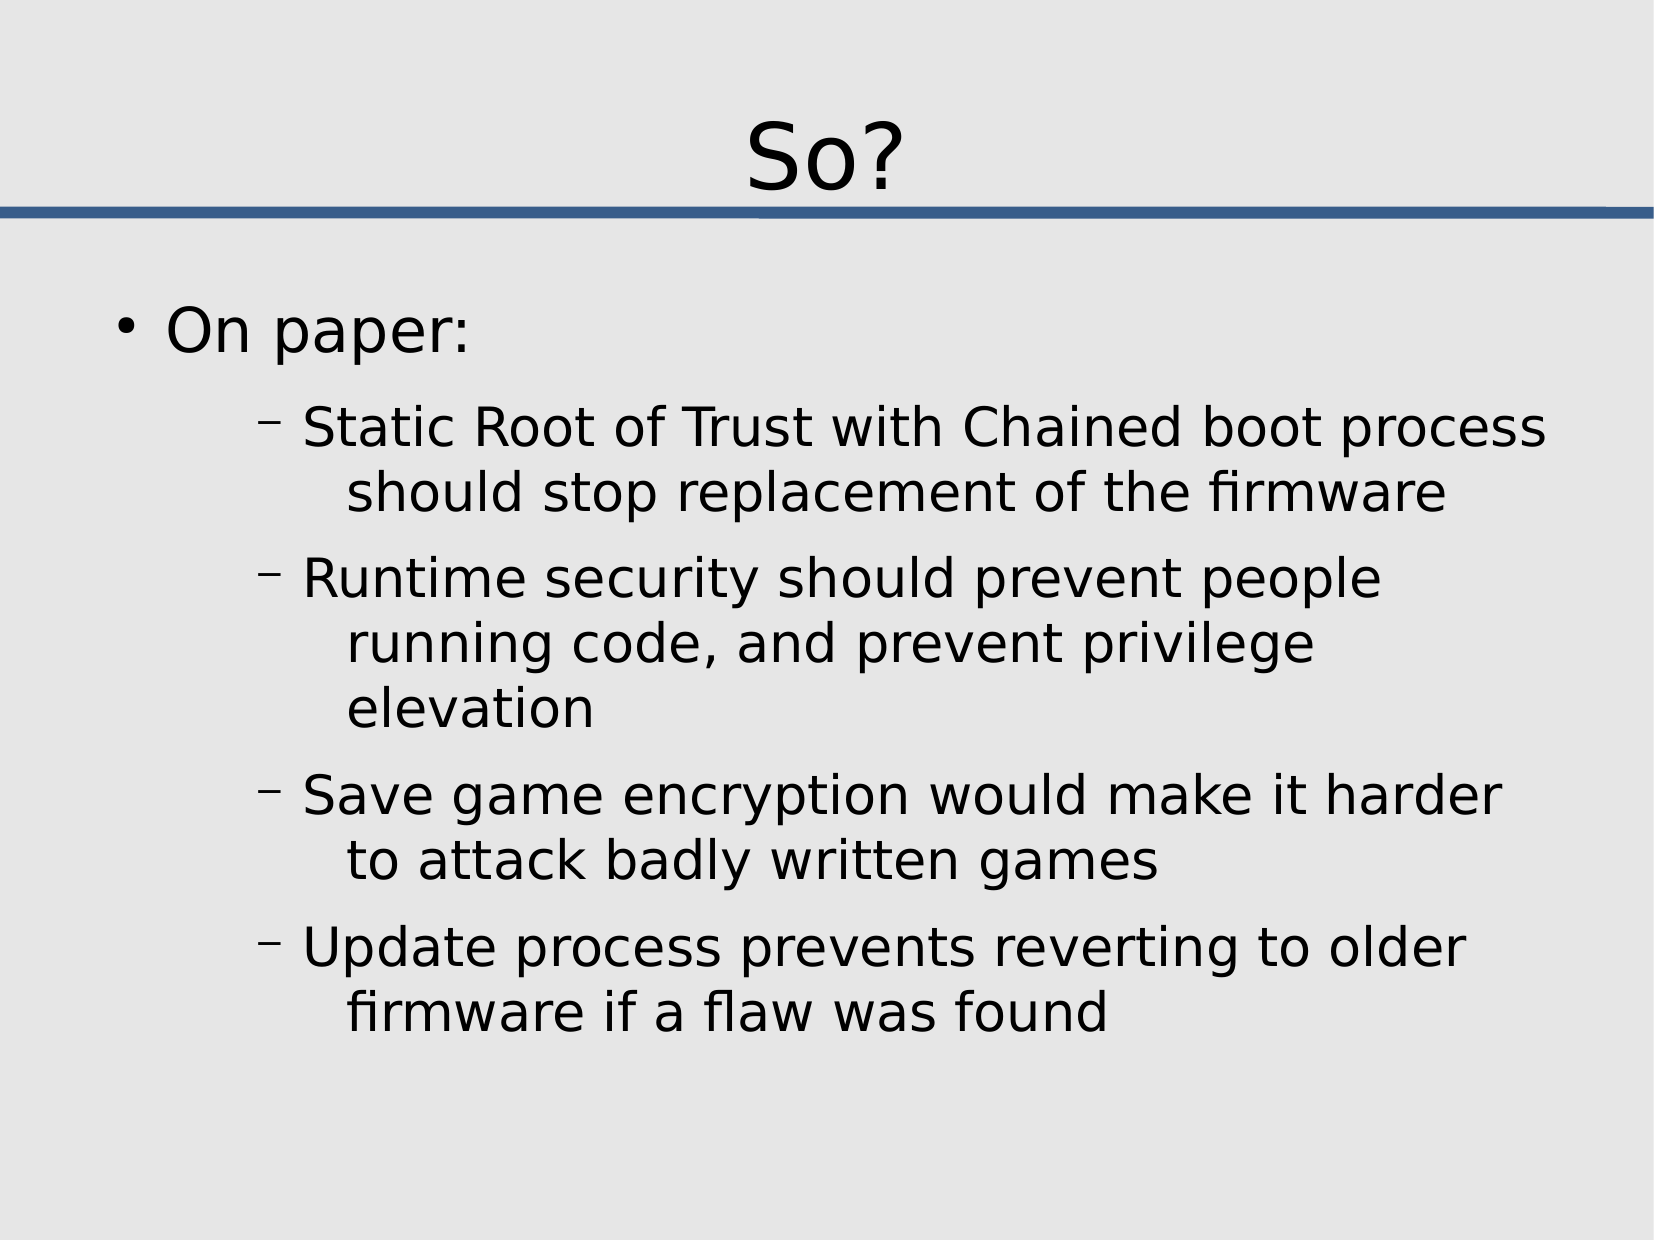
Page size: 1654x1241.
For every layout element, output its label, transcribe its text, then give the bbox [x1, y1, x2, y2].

list On paper: Static Root of Trust with Chained boot process should stop replacement of the firmware Runtime security should prevent people running code, and prevent privilege elevation Save game encryption would make it harder to attack badly written games Update process prevents reverting to older firmware if a flaw was found [82, 290, 1571, 1094]
title So? [82, 56, 1571, 250]
